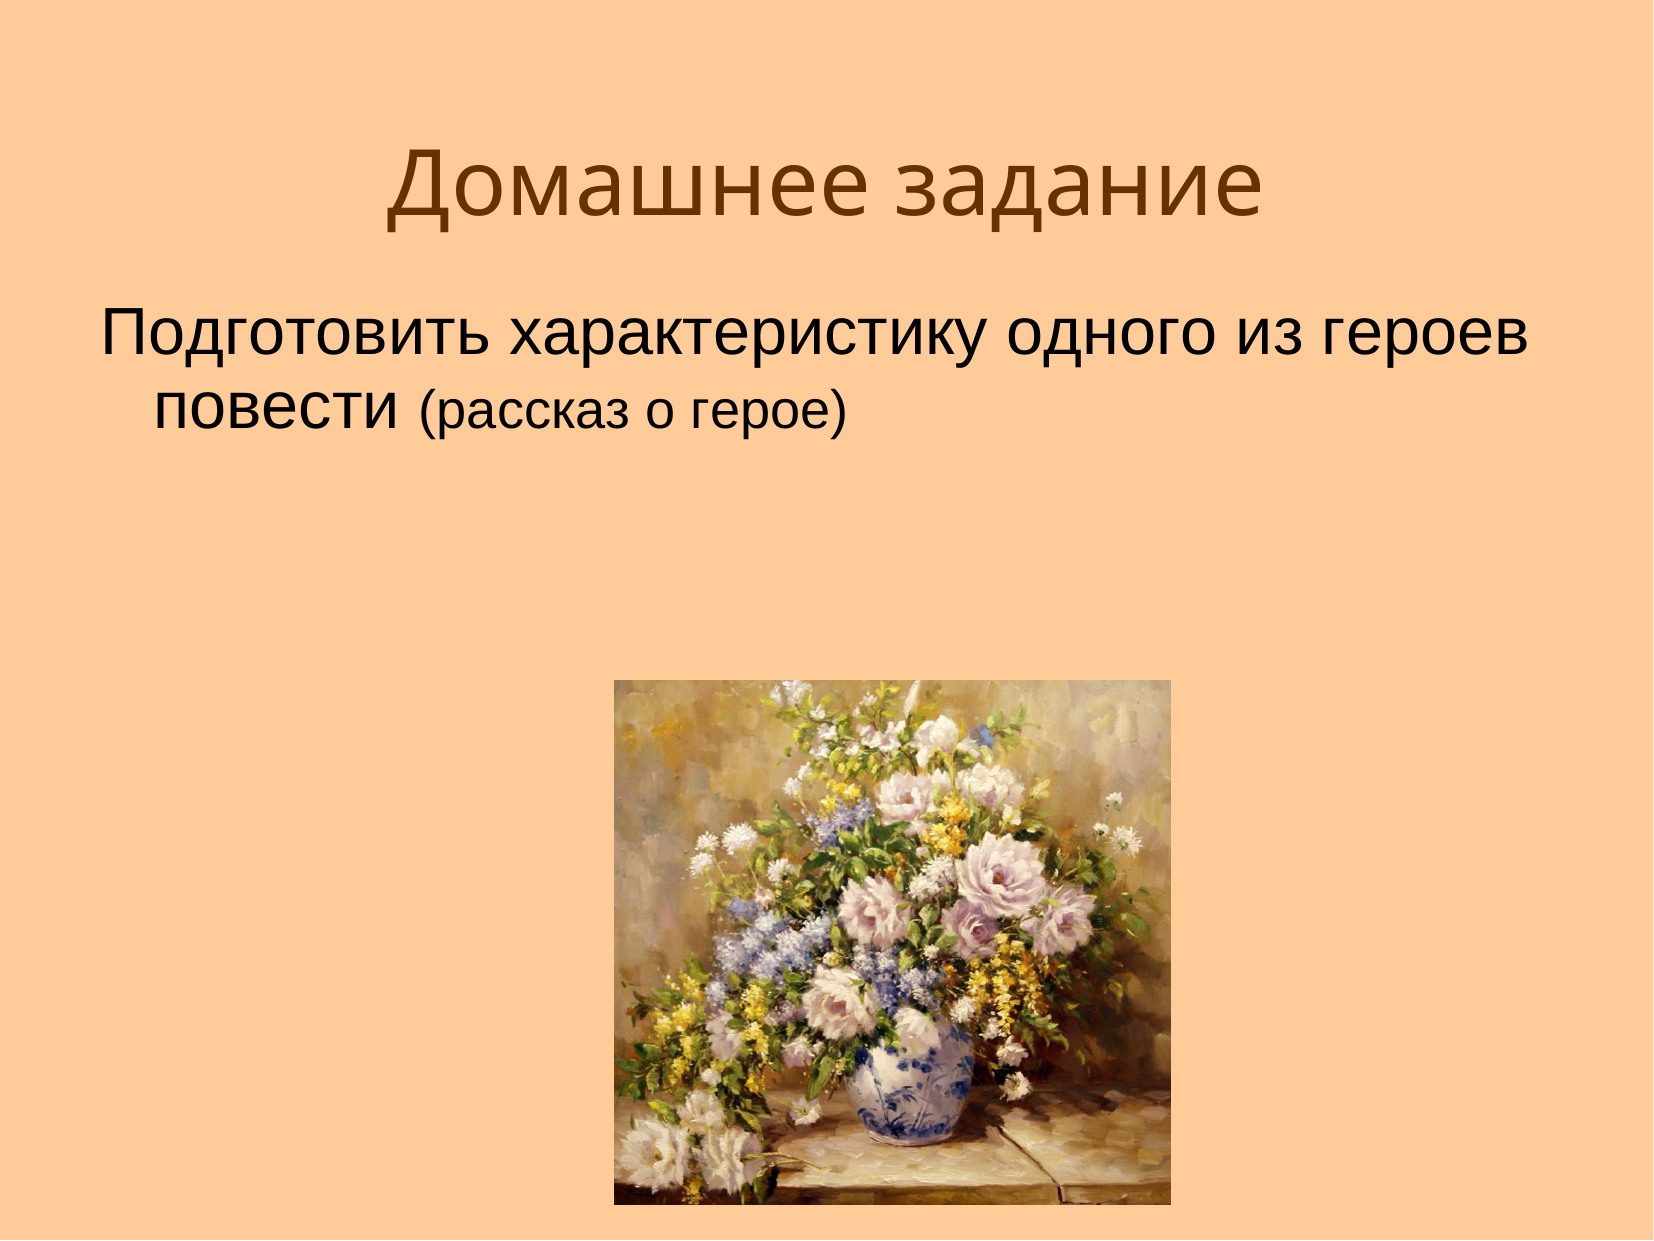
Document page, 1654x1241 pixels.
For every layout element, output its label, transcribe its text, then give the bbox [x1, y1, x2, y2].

picture [614, 680, 1171, 1205]
list Подготовить характеристику одного из героев повести (рассказ о герое) [82, 290, 1571, 1109]
title Домашнее задание [82, 49, 1571, 257]
